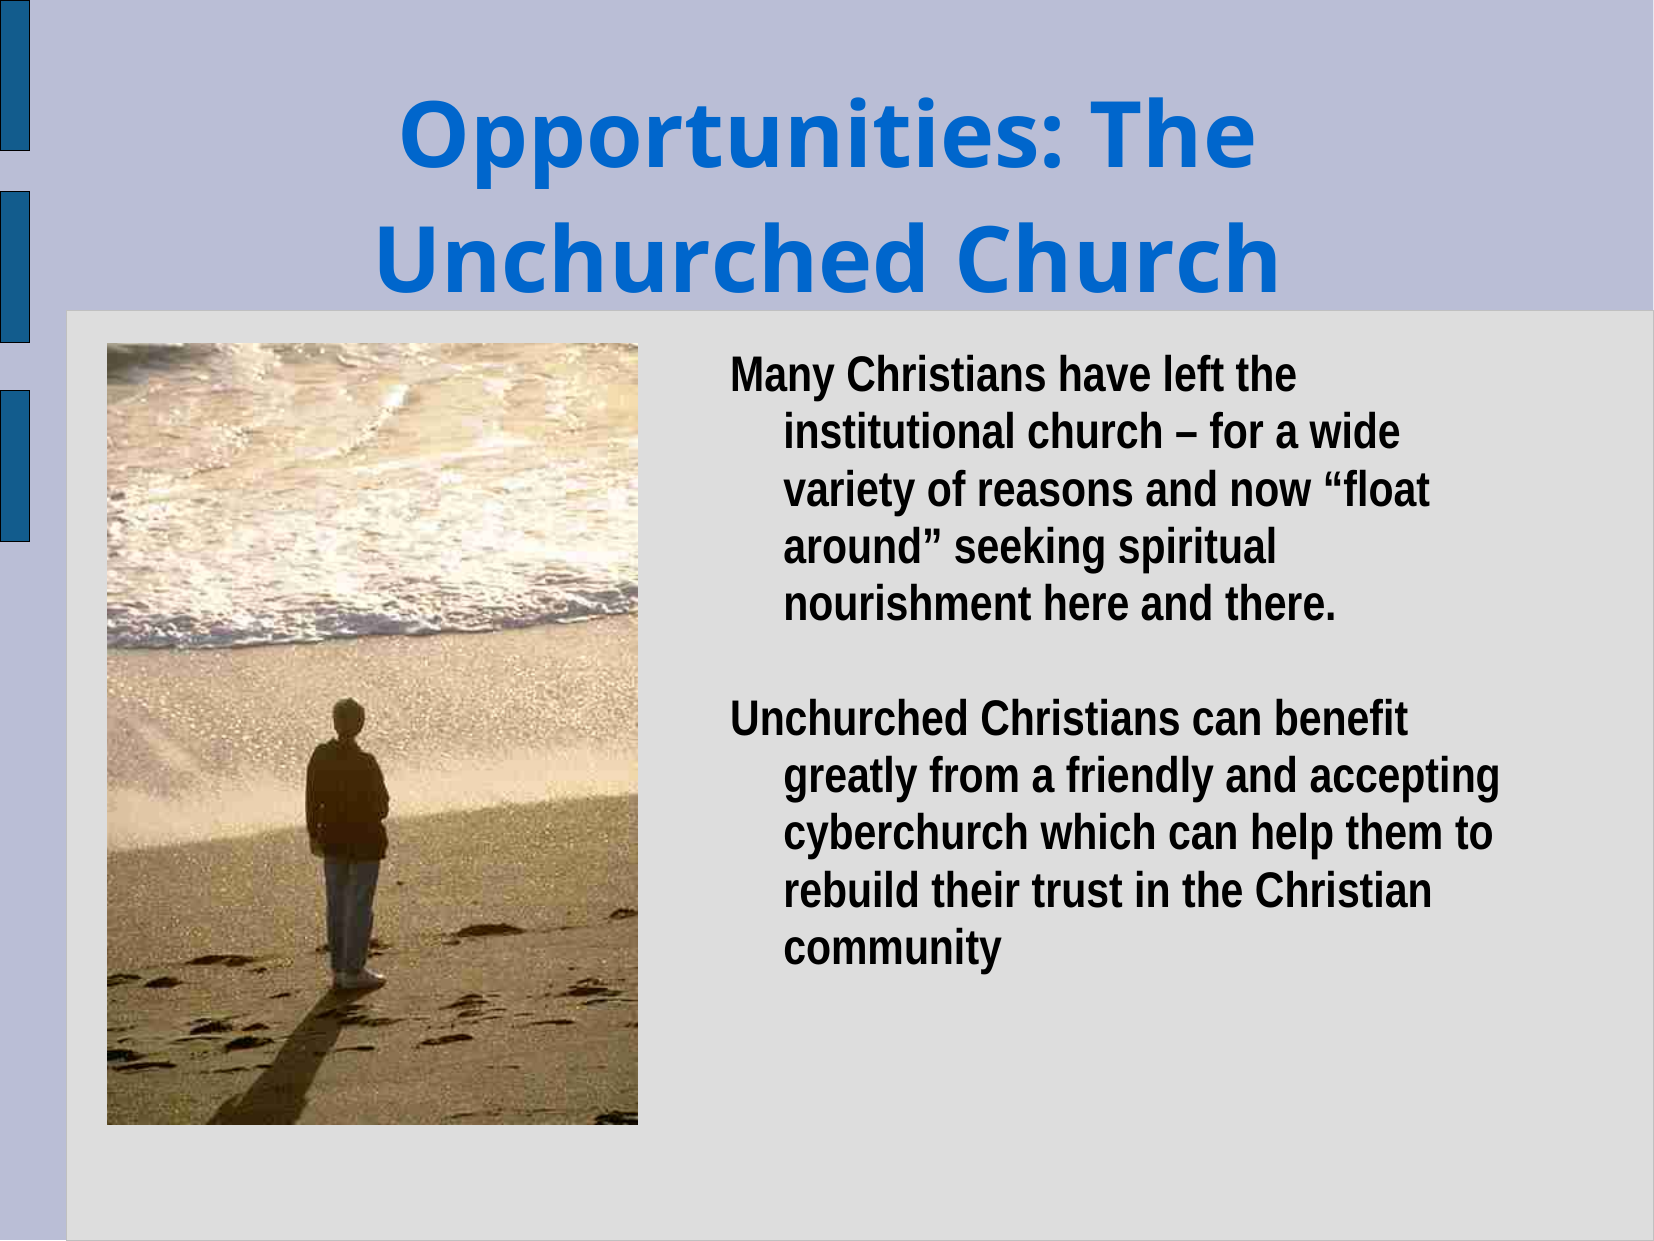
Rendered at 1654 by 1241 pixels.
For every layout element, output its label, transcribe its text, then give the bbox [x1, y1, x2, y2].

list Many Christians have left the institutional church – for a wide variety of reasons and now “float around” seeking spiritual nourishment here and there. Unchurched Christians can benefit greatly from a friendly and accepting cyberchurch which can help them to rebuild their trust in the Christian community [712, 344, 1535, 1127]
picture [107, 343, 638, 1126]
title Opportunities: The Unchurched Church [121, 81, 1534, 309]
